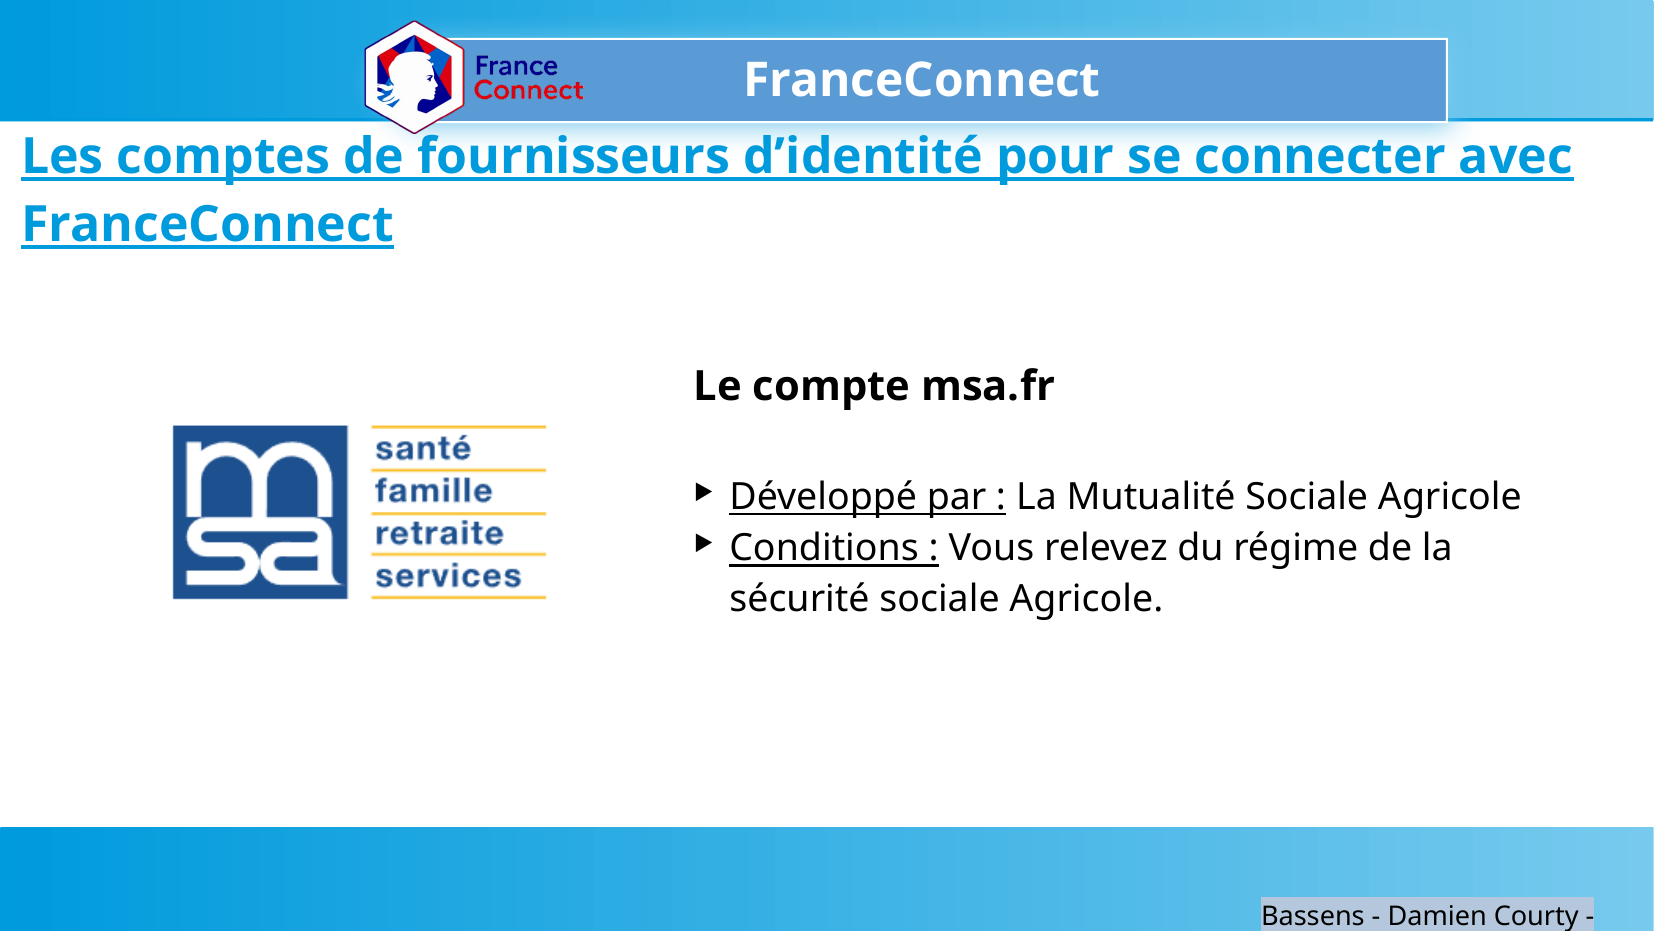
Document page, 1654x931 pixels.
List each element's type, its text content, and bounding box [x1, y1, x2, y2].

picture [361, 17, 586, 136]
picture [153, 407, 562, 615]
text_box Les comptes de fournisseurs d’identité pour se connecter avec FranceConnect [6, 112, 1625, 304]
text_box Bassens - Damien Courty - 2024 [1246, 889, 1654, 931]
text_box FranceConnect [586, 38, 1447, 112]
text_box Le compte msa.fr Développé par : La Mutualité Sociale Agricole Conditions : Vous relevez du régime de la sécurité sociale Agricole. [679, 348, 1565, 594]
